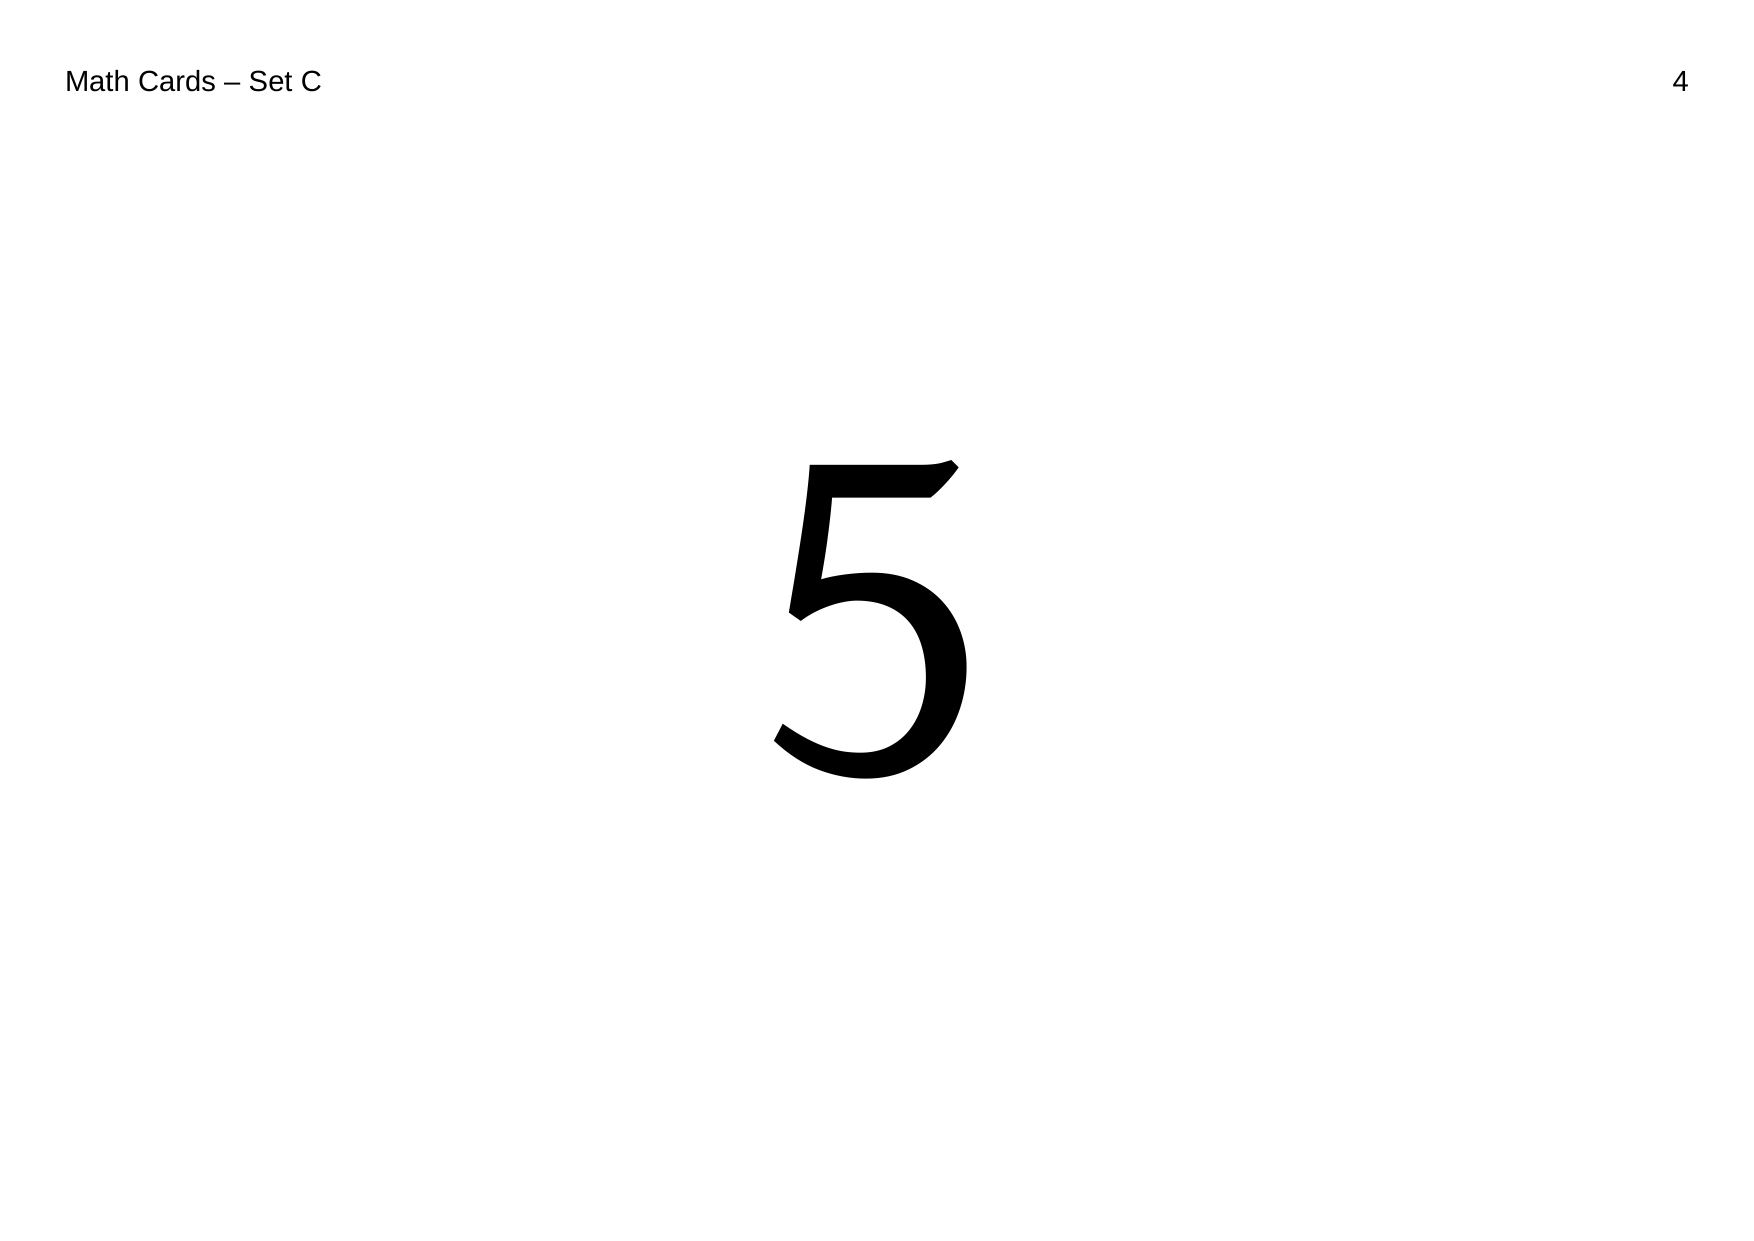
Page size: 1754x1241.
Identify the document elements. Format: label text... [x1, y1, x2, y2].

text_box Math Cards – Set C [59, 59, 329, 104]
text_box 4 [1666, 59, 1695, 104]
text_box 5 [724, 318, 1030, 922]
